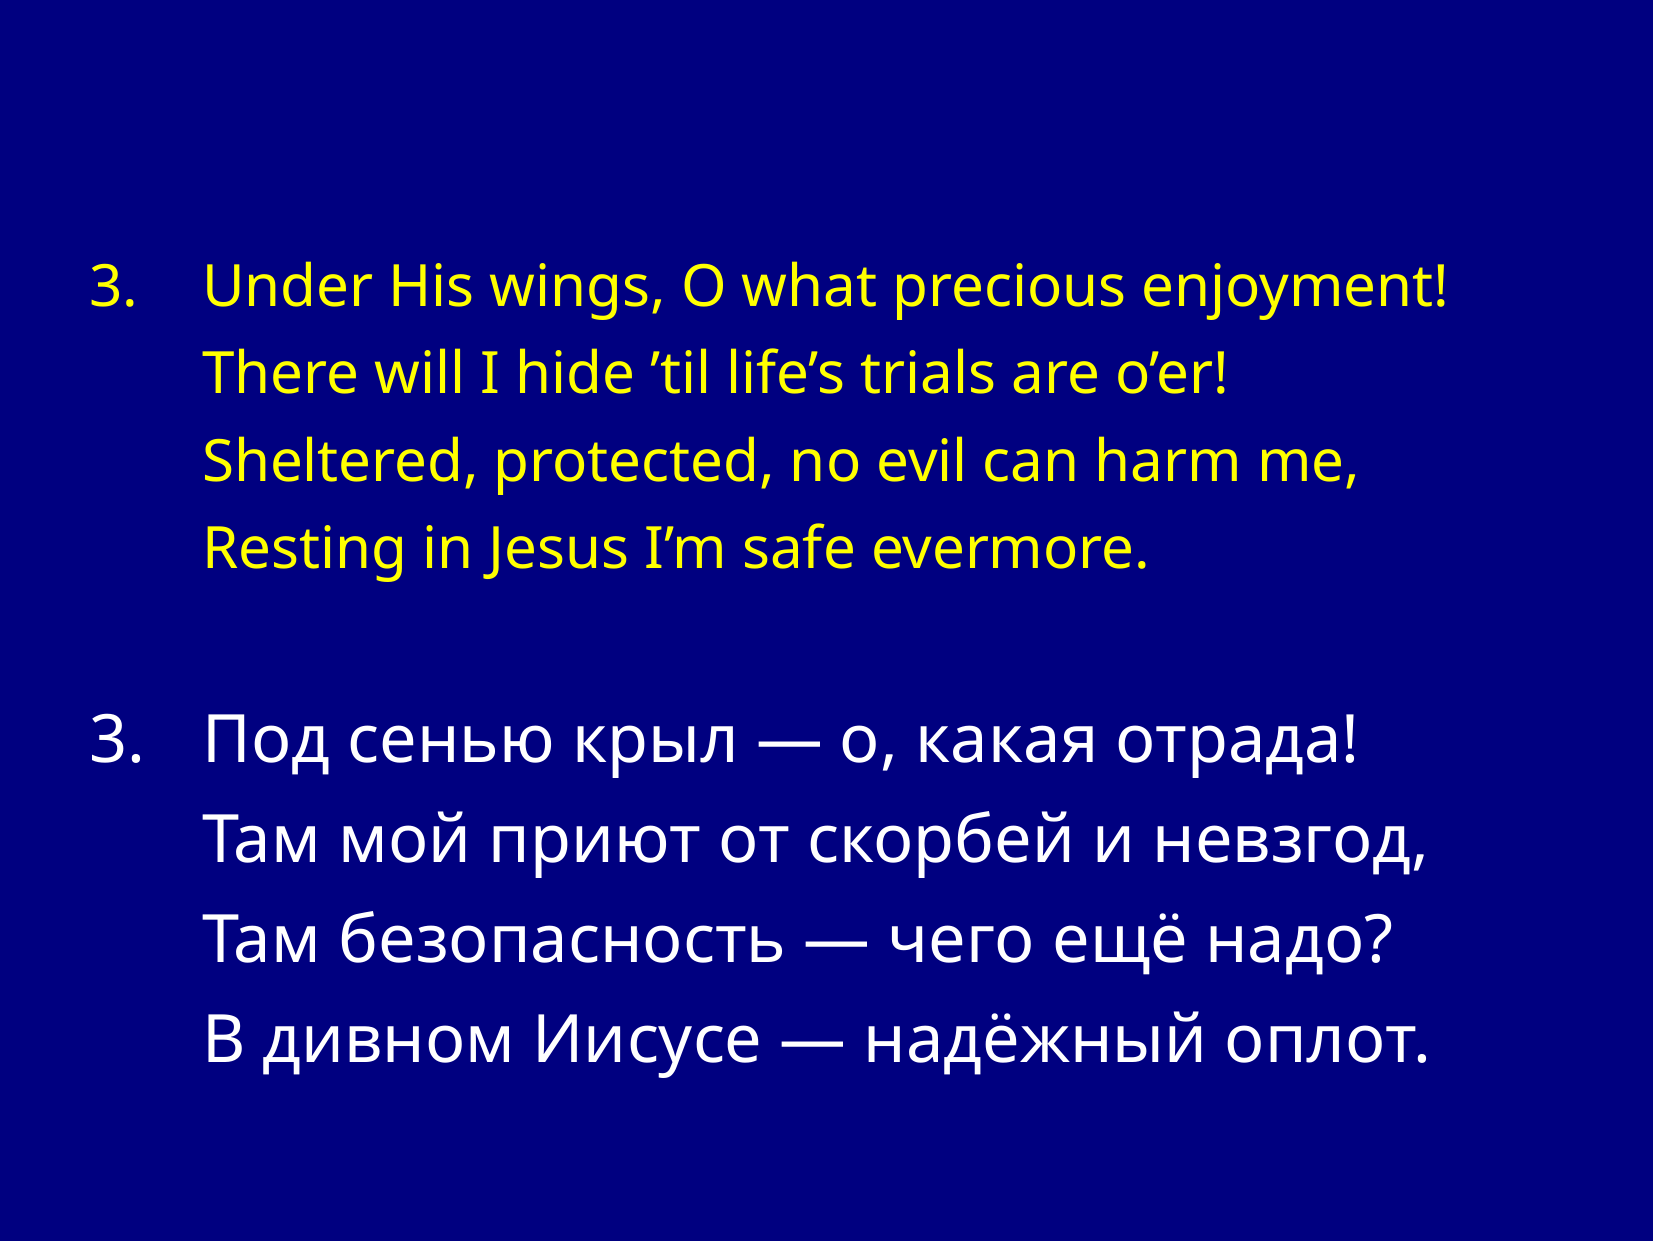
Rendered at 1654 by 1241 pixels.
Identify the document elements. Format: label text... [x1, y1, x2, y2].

text_box 3. Under His wings, O what precious enjoyment! There will I hide ’til life’s trials are o’er! Sheltered, protected, no evil can harm me, Resting in Jesus I’m safe evermore. [75, 150, 1653, 638]
text_box 3. Под сенью крыл — о, какая отрада! Там мой приют от скорбей и невзгод, Там безопасность — чего ещё надо? В дивном Иисусе — надёжный оплот. [75, 675, 1653, 1163]
